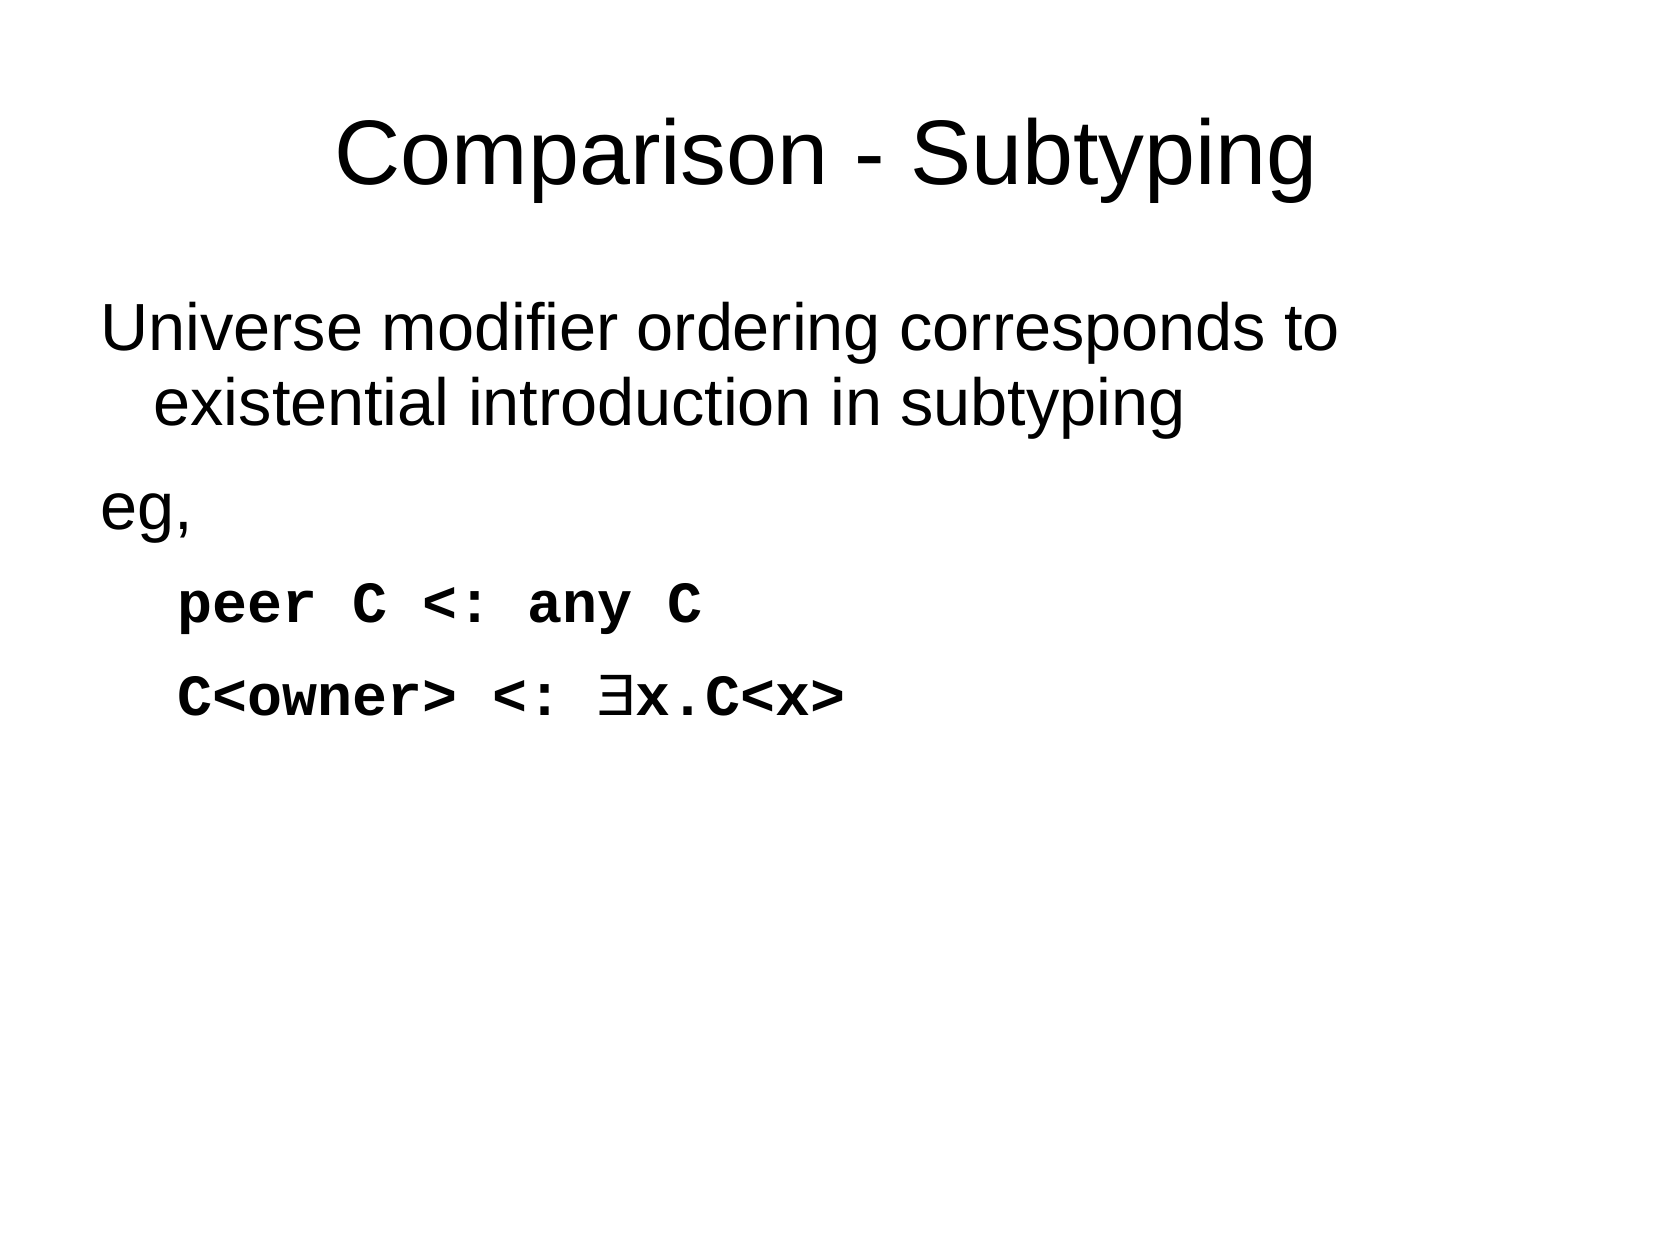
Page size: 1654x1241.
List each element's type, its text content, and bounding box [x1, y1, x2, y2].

list Universe modifier ordering corresponds to existential introduction in subtyping eg, peer C <: any C C<owner> <: Ǝx.C<x> [82, 290, 1571, 1109]
title Comparison - Subtyping [82, 49, 1571, 257]
